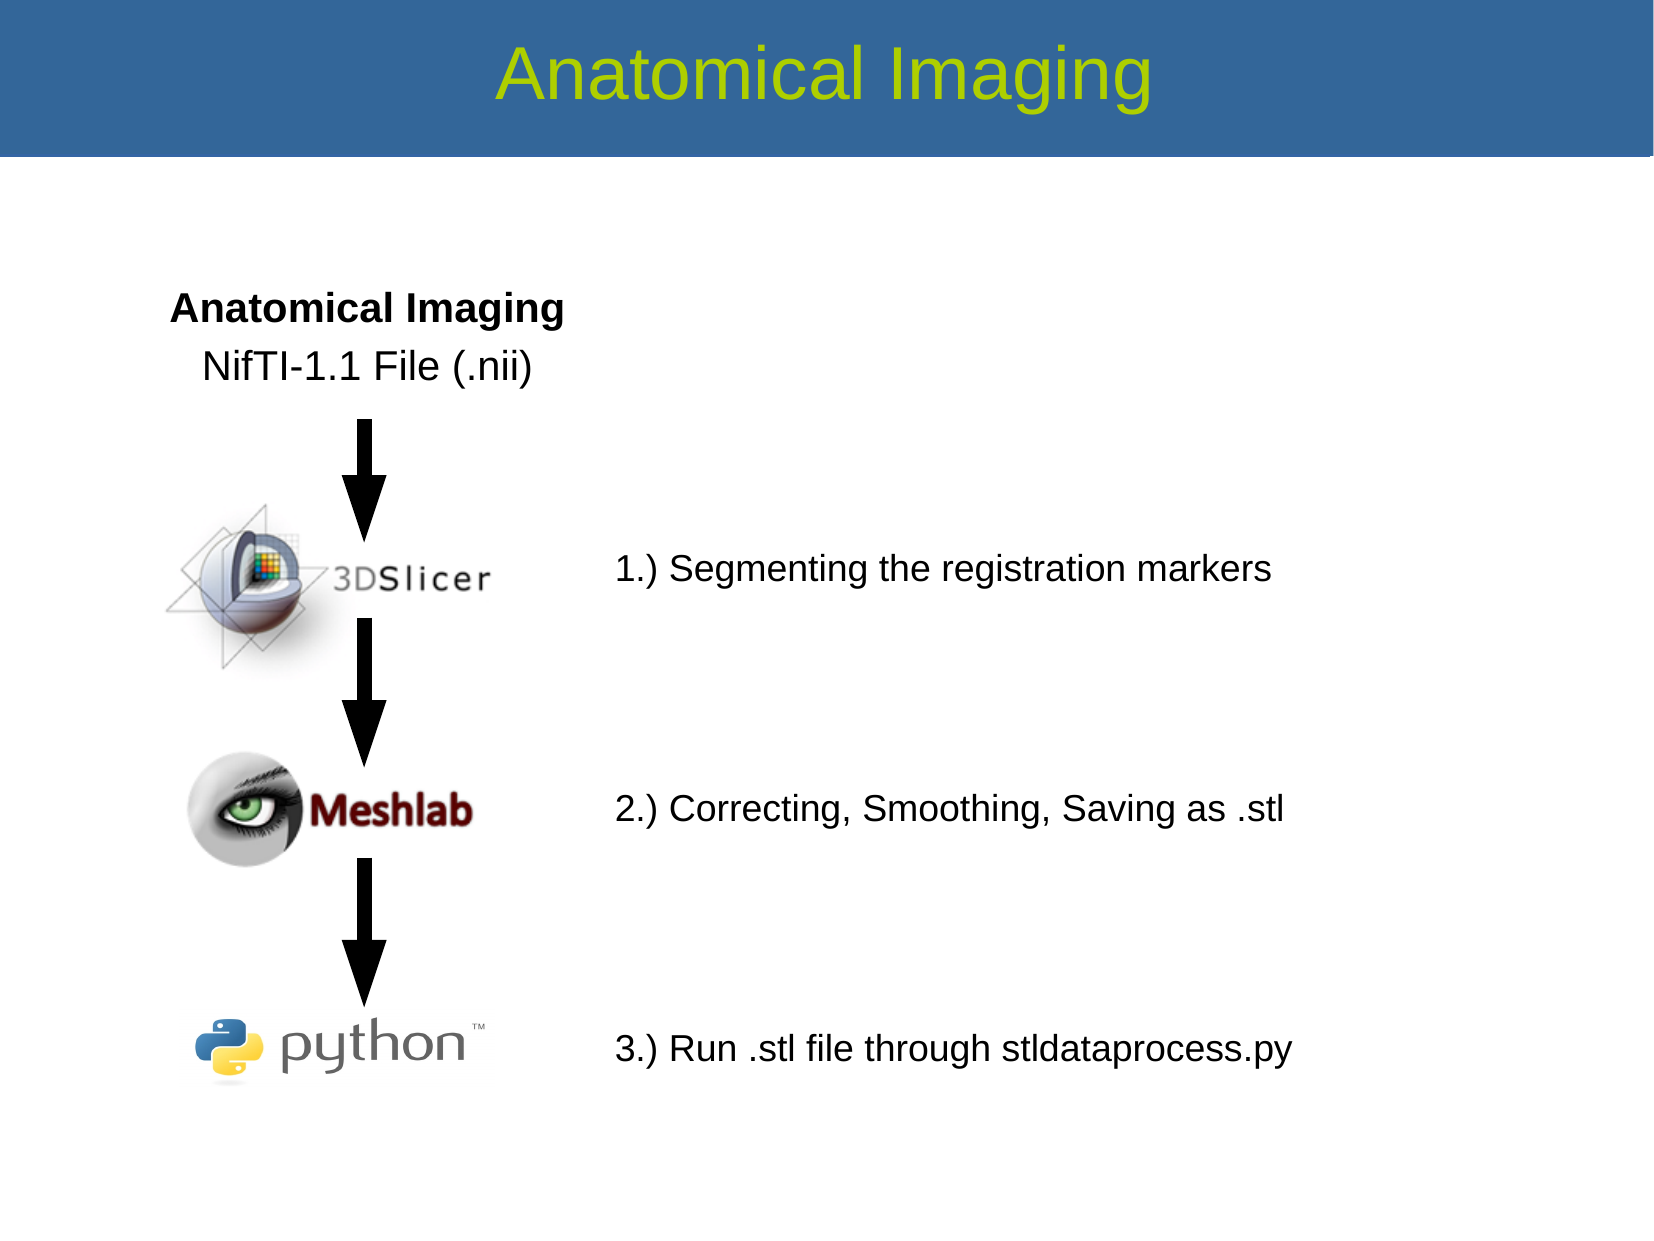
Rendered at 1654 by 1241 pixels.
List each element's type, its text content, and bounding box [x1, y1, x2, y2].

text_box Anatomical Imaging [0, 24, 1651, 123]
picture [154, 482, 495, 708]
text_box [0, 0, 1654, 156]
text_box 2.) Correcting, Smoothing, Saving as .stl [600, 780, 1351, 837]
text_box 1.) Segmenting the registration markers [600, 540, 1336, 597]
picture [184, 731, 481, 888]
text_box 3.) Run .stl file through stldataprocess.py [600, 1020, 1411, 1077]
text_box Anatomical Imaging NifTI-1.1 File (.nii) [120, 270, 616, 423]
picture [179, 1007, 496, 1087]
